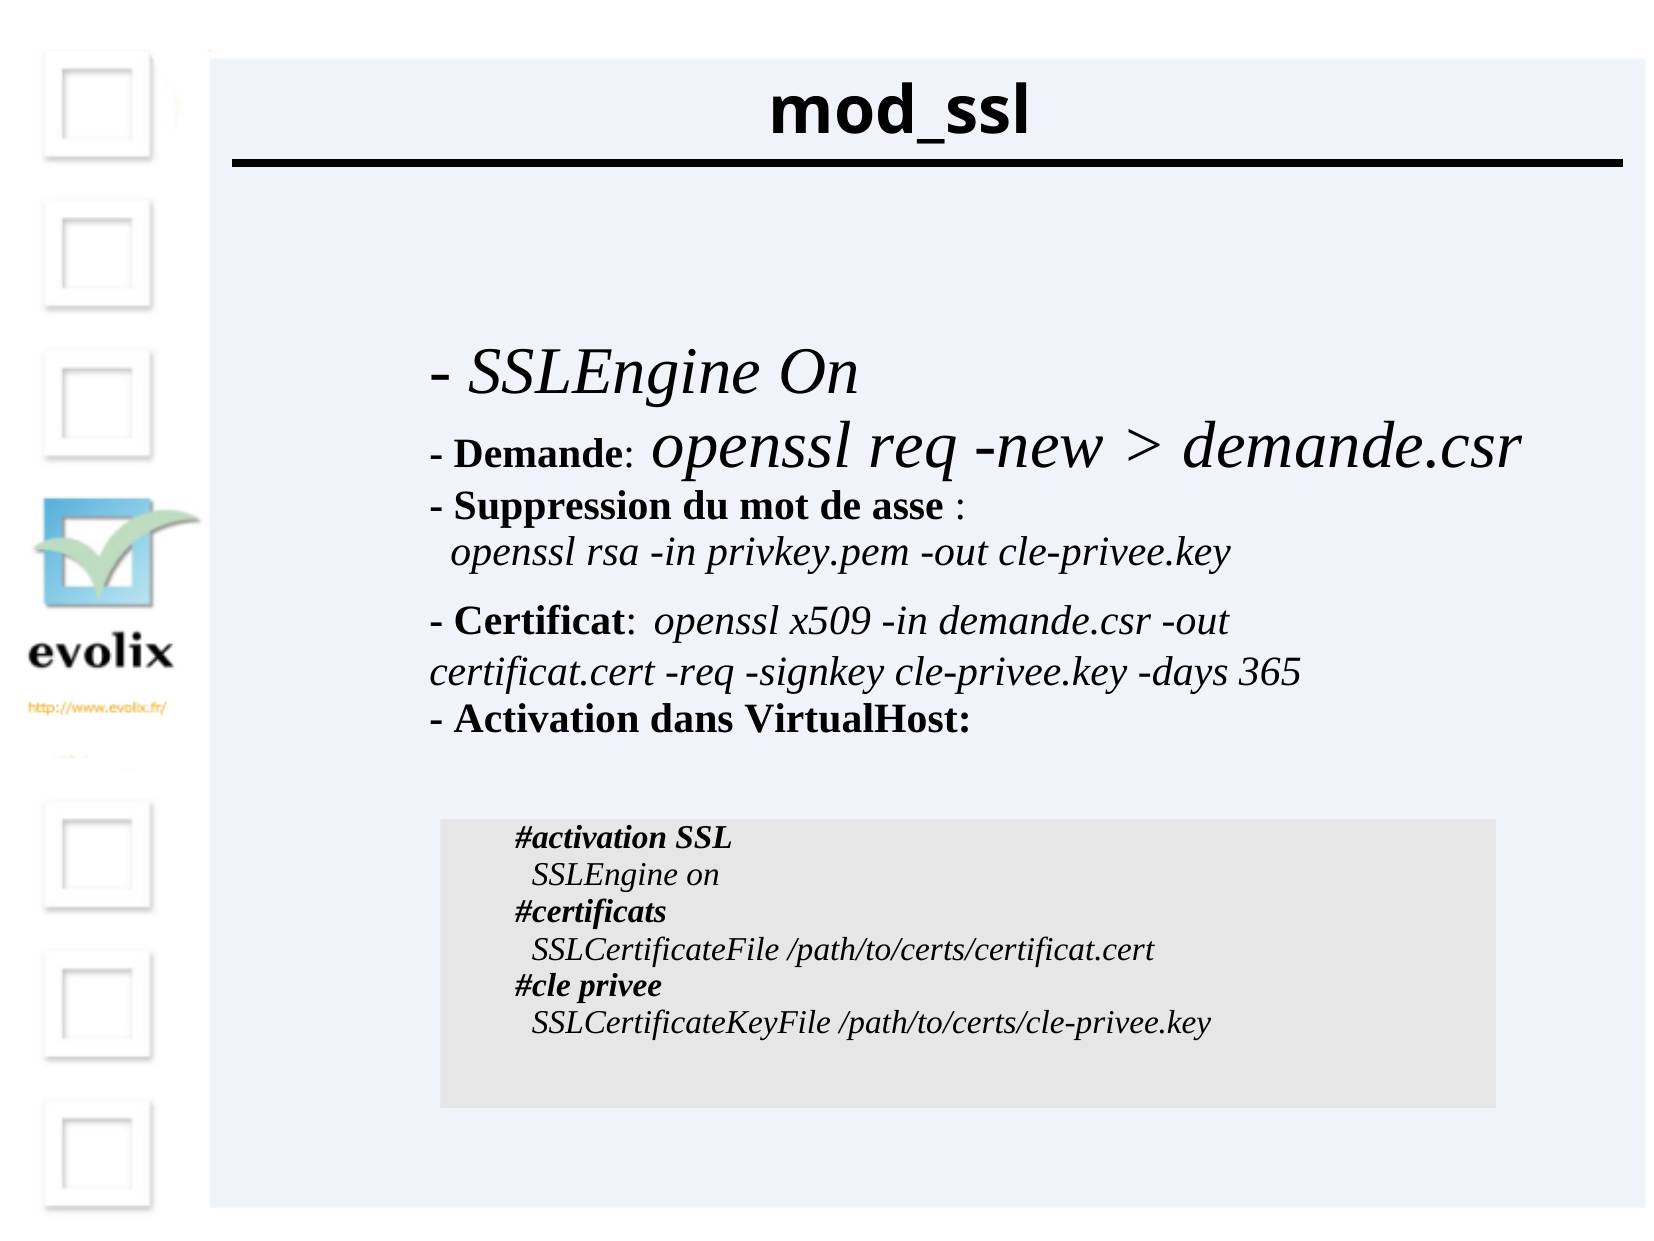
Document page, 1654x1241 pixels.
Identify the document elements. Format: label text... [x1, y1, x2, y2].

subtitle - SSLEngine On - Demande: openssl req -new > demande.csr - Suppression du mot de asse : openssl rsa -in privkey.pem -out cle-privee.key - Certificat: openssl x509 -in demande.csr -out certificat.cert -req -signkey cle-privee.key -days 365 - Activation dans VirtualHost: [354, 235, 1578, 886]
picture [0, 49, 1654, 1218]
title mod_ssl [413, 18, 1388, 197]
text_box #activation SSL SSLEngine on #certificats SSLCertificateFile /path/to/certs/certificat.cert #cle privee SSLCertificateKeyFile /path/to/certs/cle-privee.key [440, 819, 1497, 1108]
